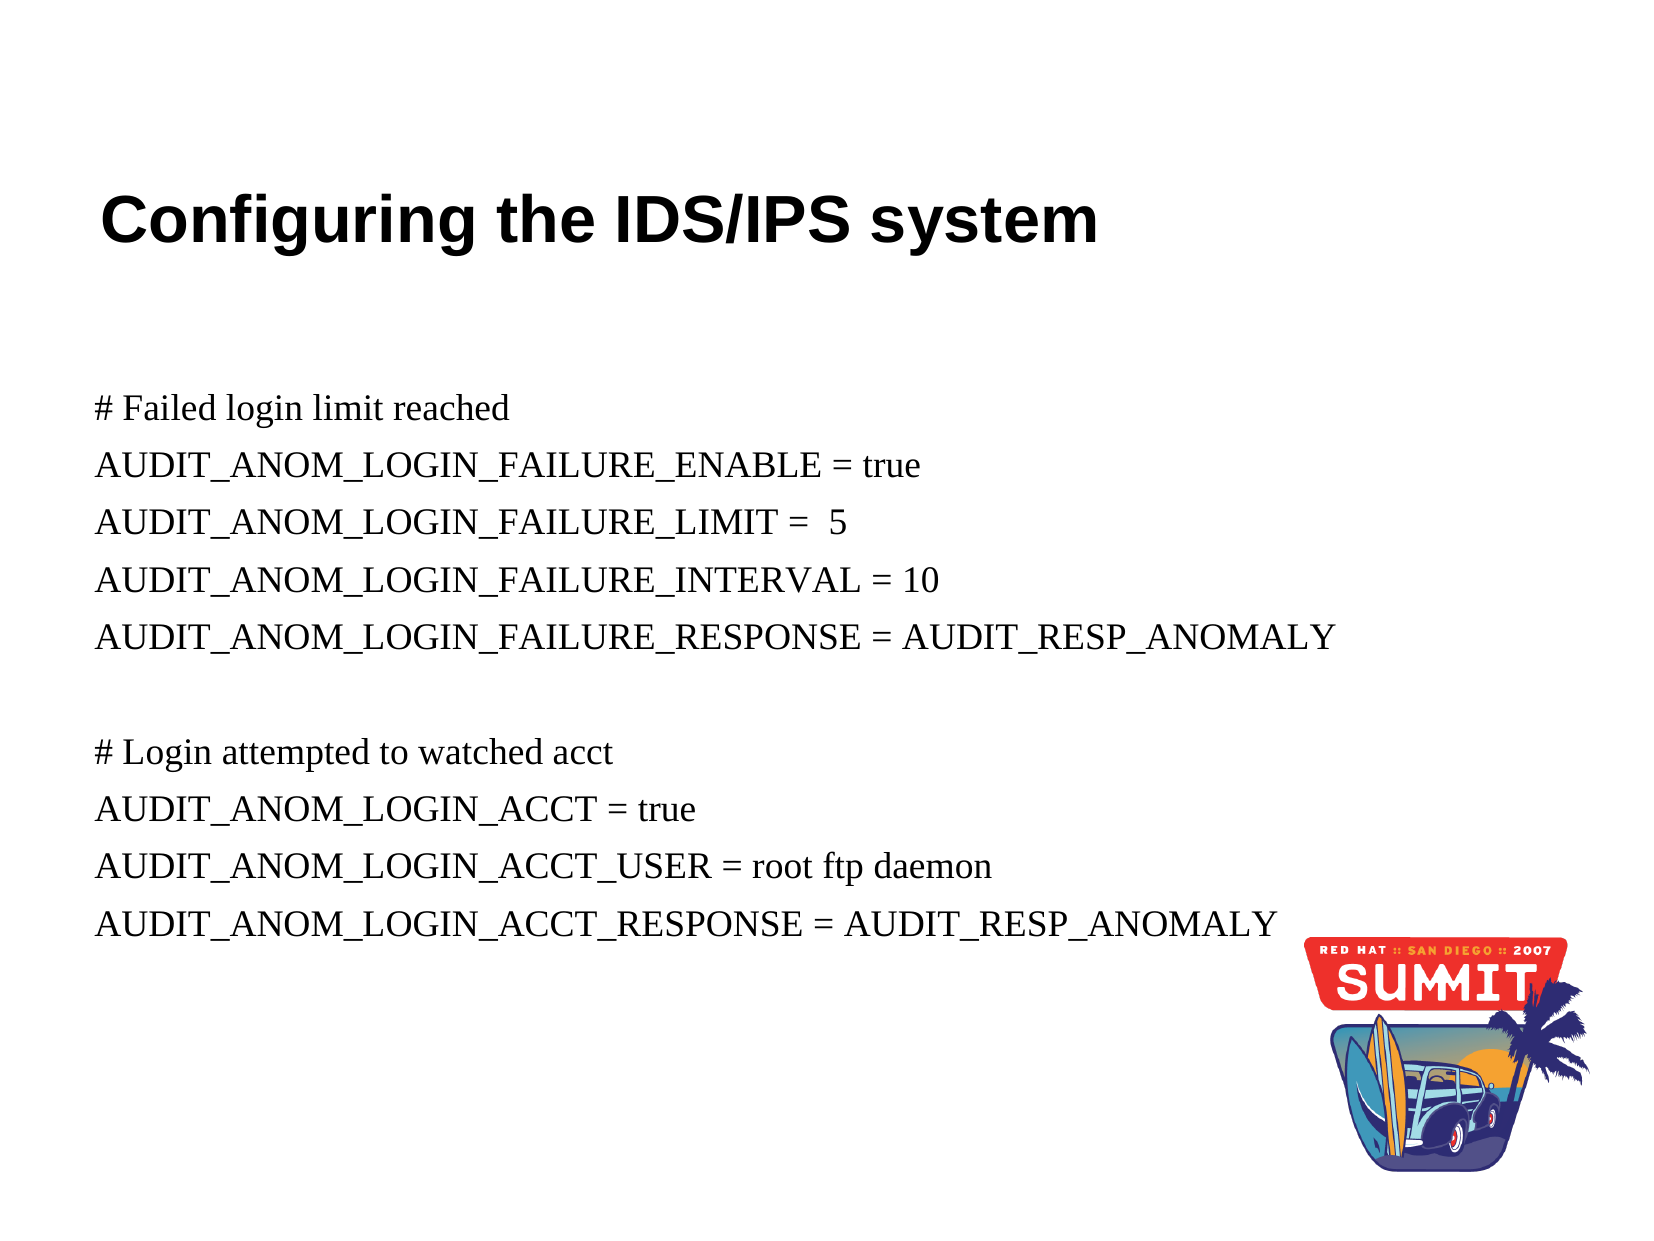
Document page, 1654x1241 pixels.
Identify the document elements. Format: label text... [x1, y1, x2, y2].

picture [1500, 937, 1590, 1172]
title Configuring the IDS/IPS system [100, 164, 1506, 275]
subtitle # Failed login limit reached AUDIT_ANOM_LOGIN_FAILURE_ENABLE = true AUDIT_ANOM_LOGIN_FAILURE_LIMIT = 5 AUDIT_ANOM_LOGIN_FAILURE_INTERVAL = 10 AUDIT_ANOM_LOGIN_FAILURE_RESPONSE = AUDIT_RESP_ANOMALY # Login attempted to watched acct AUDIT_ANOM_LOGIN_ACCT = true AUDIT_ANOM_LOGIN_ACCT_USER = root ftp daemon AUDIT_ANOM_LOGIN_ACCT_RESPONSE = AUDIT_RESP_ANOMALY [94, 304, 1500, 1174]
